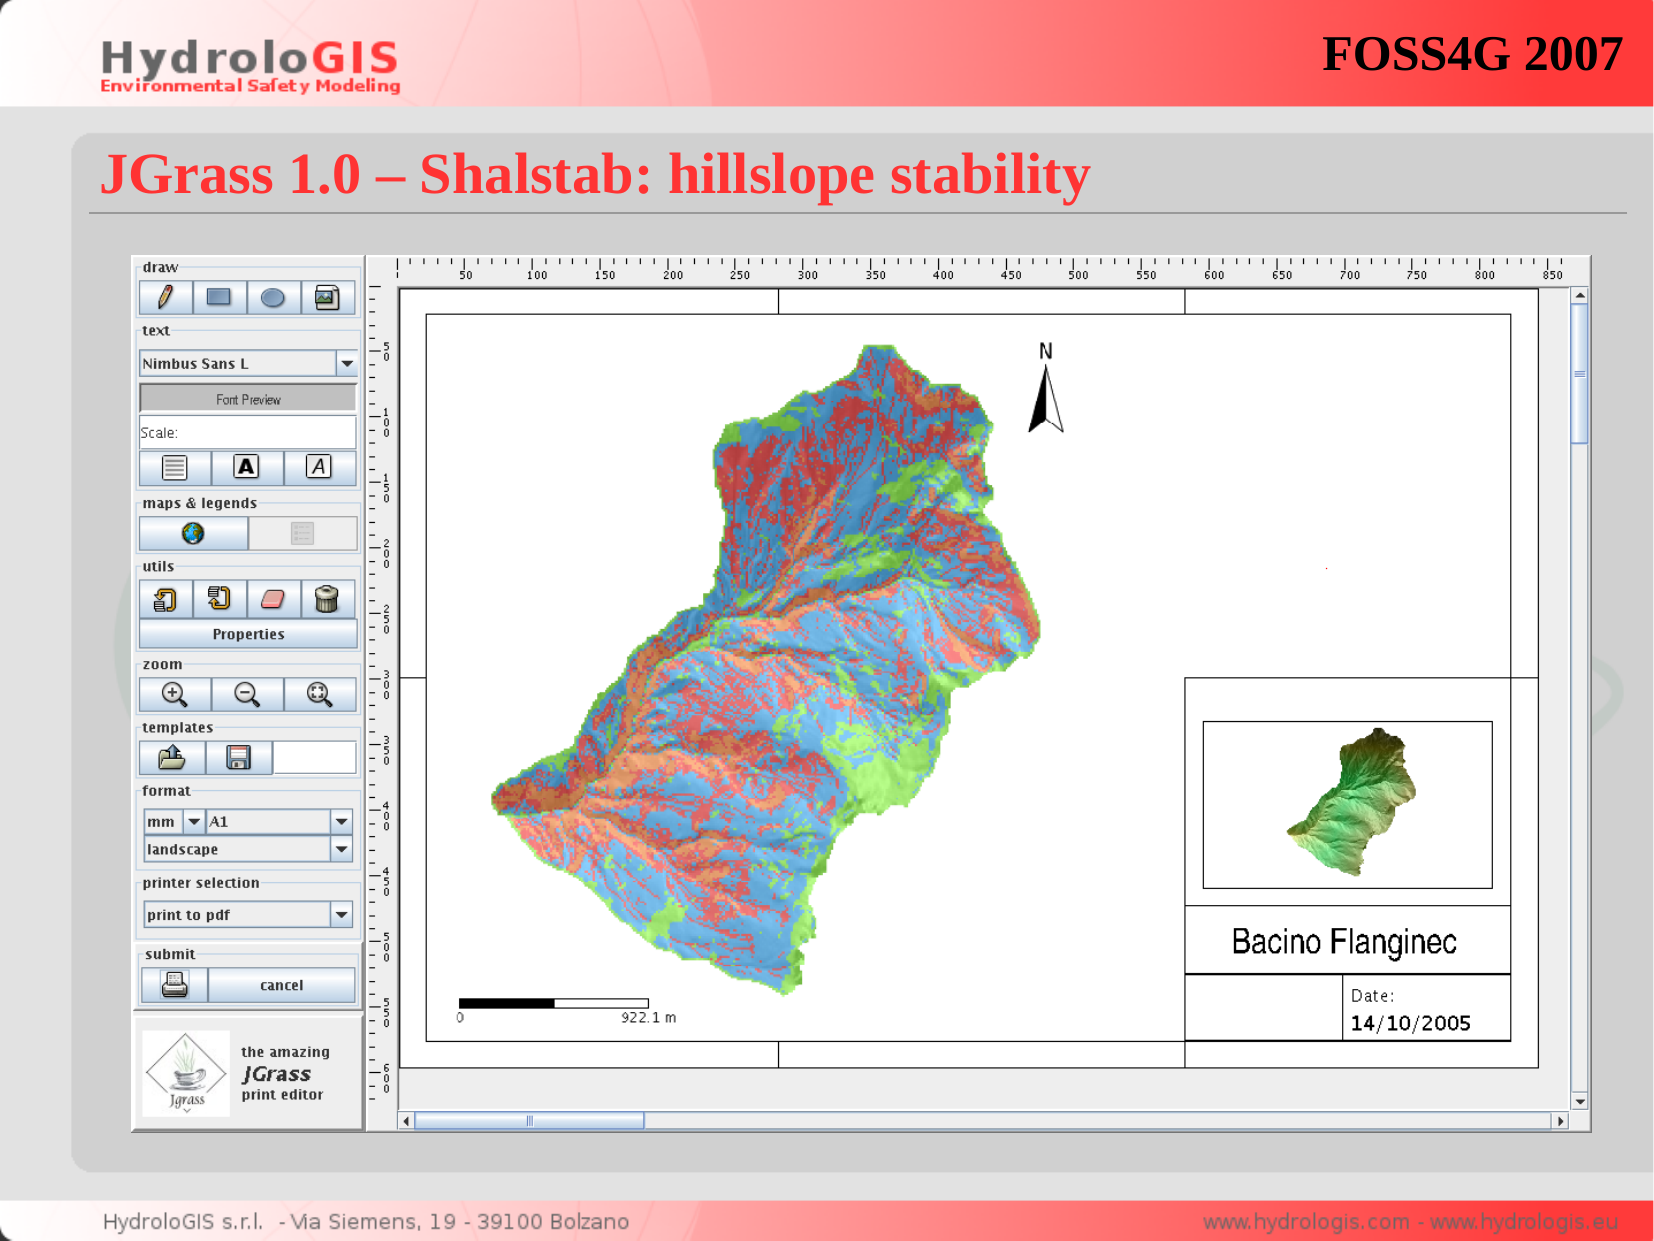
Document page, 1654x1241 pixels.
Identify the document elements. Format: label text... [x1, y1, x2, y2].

picture [0, 0, 1654, 1241]
title JGrass 1.0 – Shalstab: hillslope stability [99, 134, 1630, 214]
